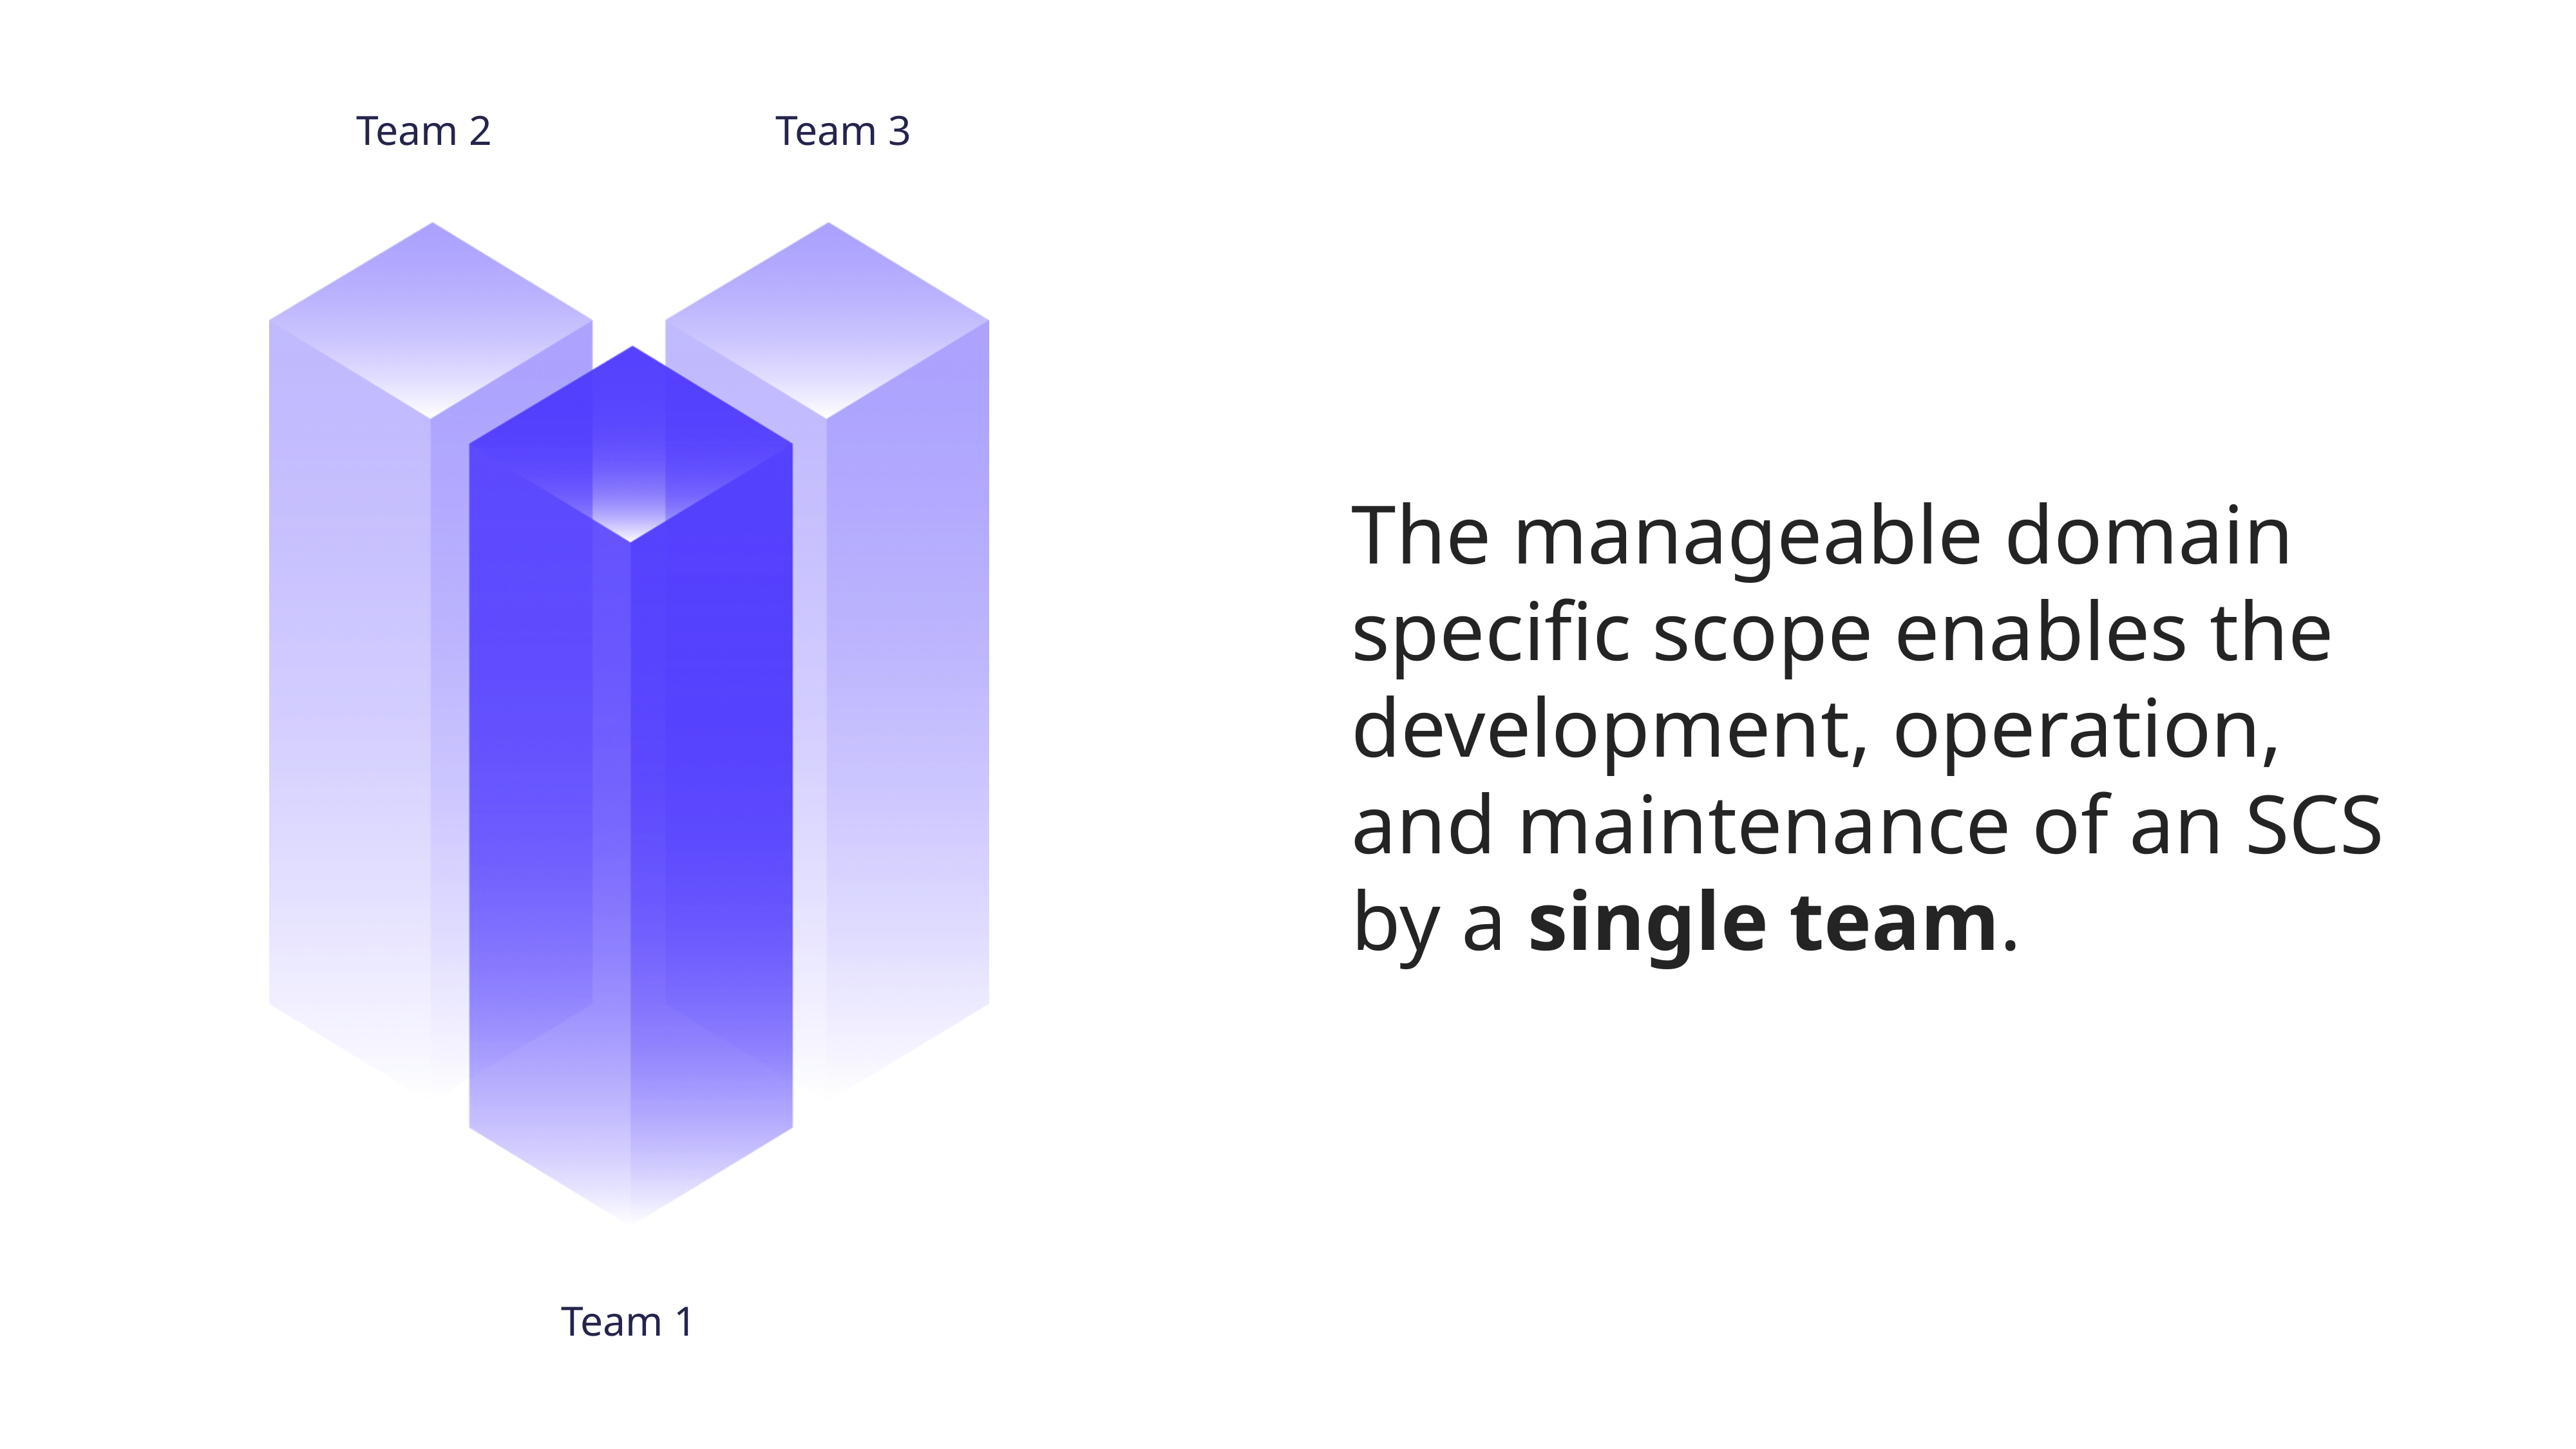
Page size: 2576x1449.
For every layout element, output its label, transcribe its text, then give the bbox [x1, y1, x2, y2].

text_box Team 3 [770, 99, 917, 158]
text_box Team 2 [350, 99, 498, 158]
list The manageable domain specific scope enables the development, operation, and maintenance of an SCS by a single team. [1351, 127, 2423, 1322]
text_box Team 1 [555, 1290, 703, 1350]
picture [269, 222, 989, 1227]
